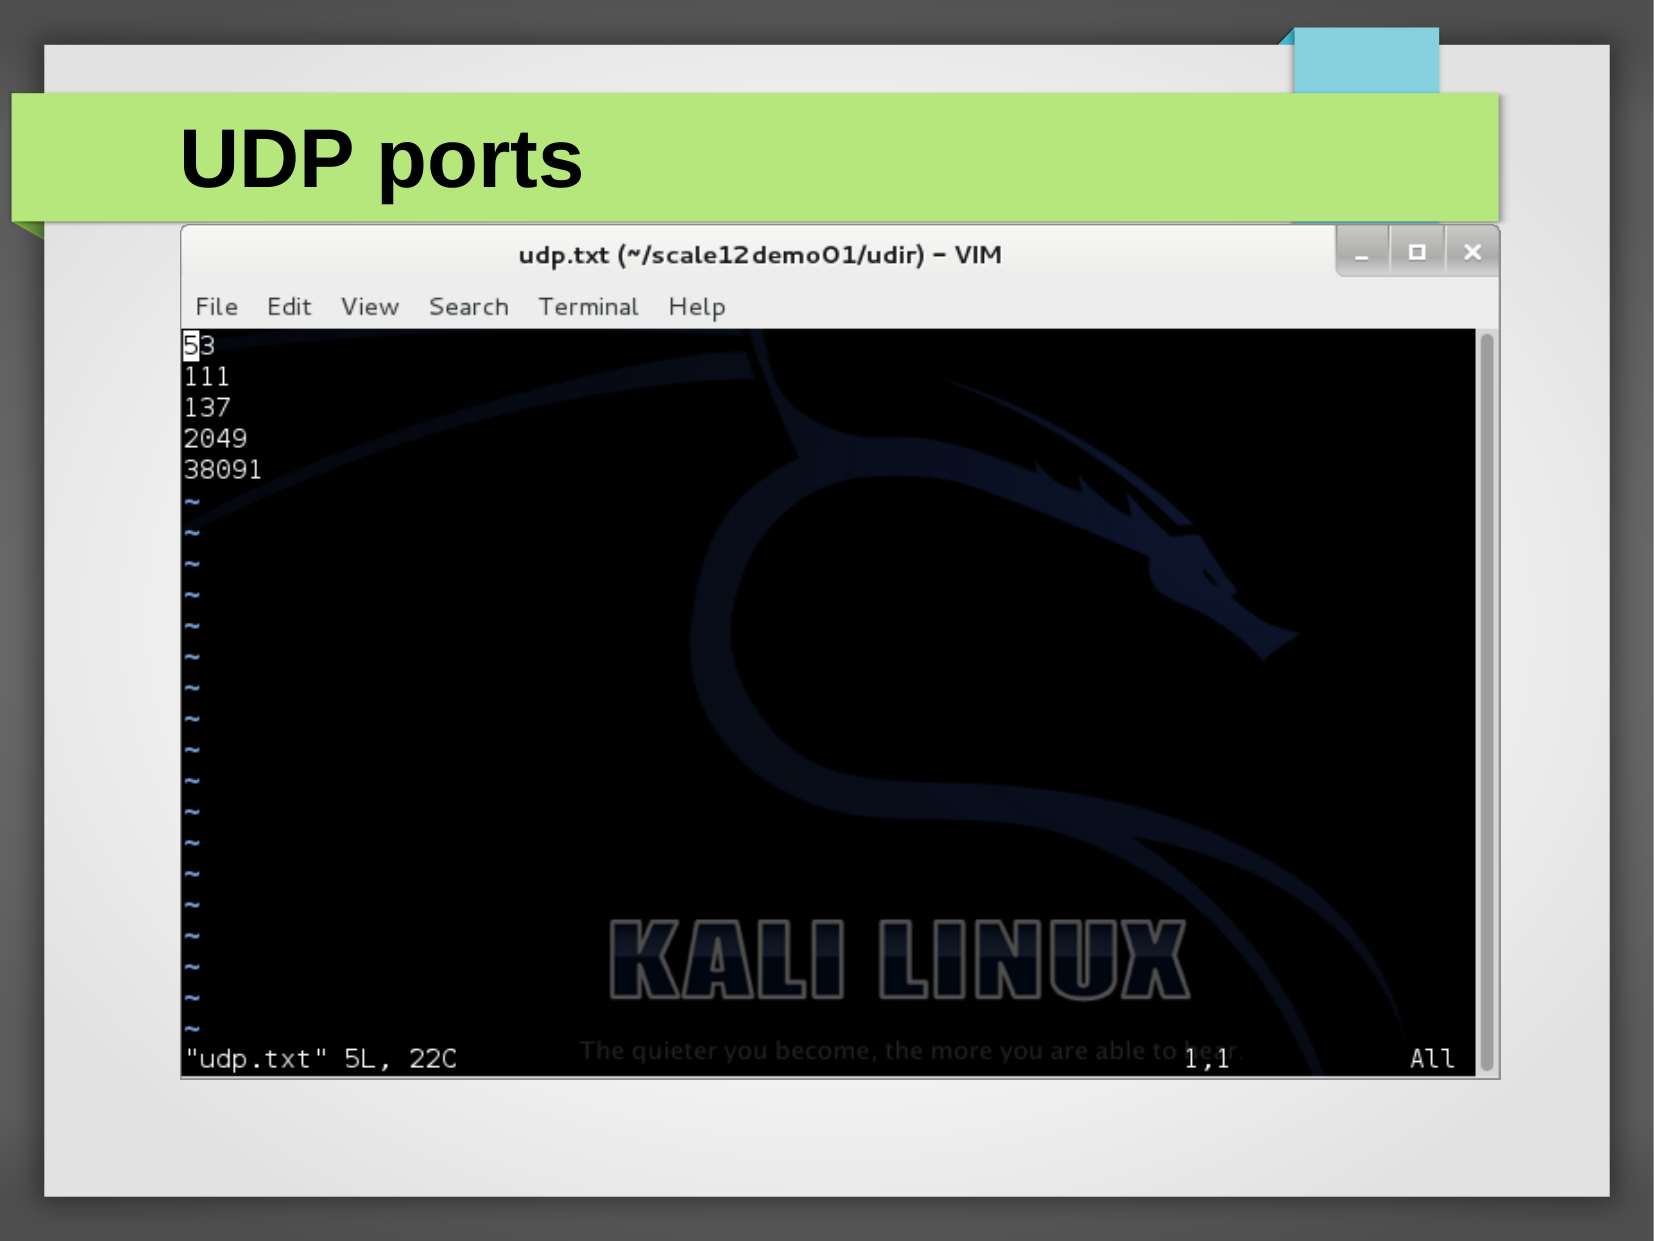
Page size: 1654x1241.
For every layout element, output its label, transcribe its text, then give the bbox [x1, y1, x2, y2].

text_box UDP ports [165, 105, 601, 213]
picture [0, 0, 1654, 1241]
